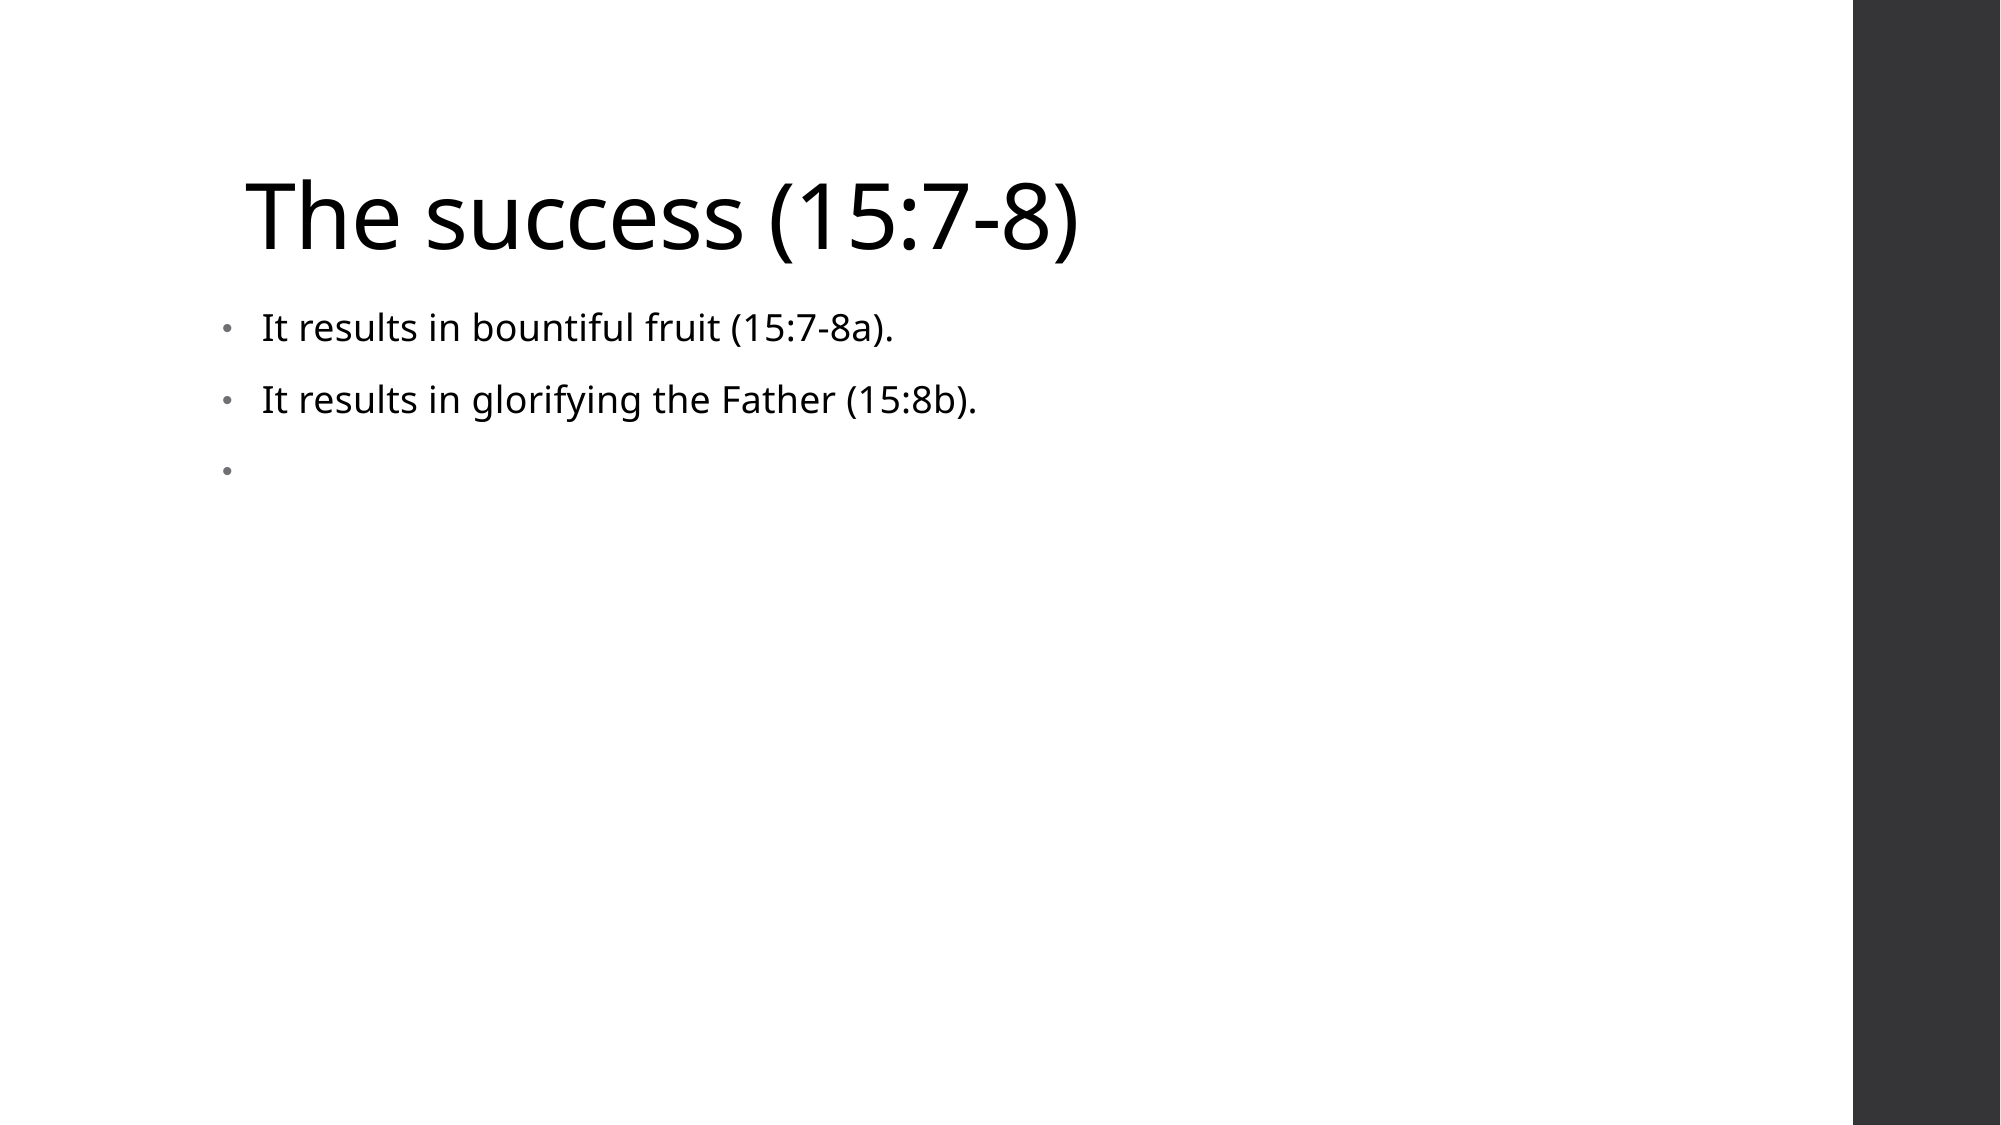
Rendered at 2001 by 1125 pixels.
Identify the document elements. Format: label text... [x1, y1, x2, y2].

list It results in bountiful fruit (15:7-8a). It results in glorifying the Father (15:8b). [206, 299, 1617, 1014]
title The success (15:7-8) [206, 60, 1797, 278]
